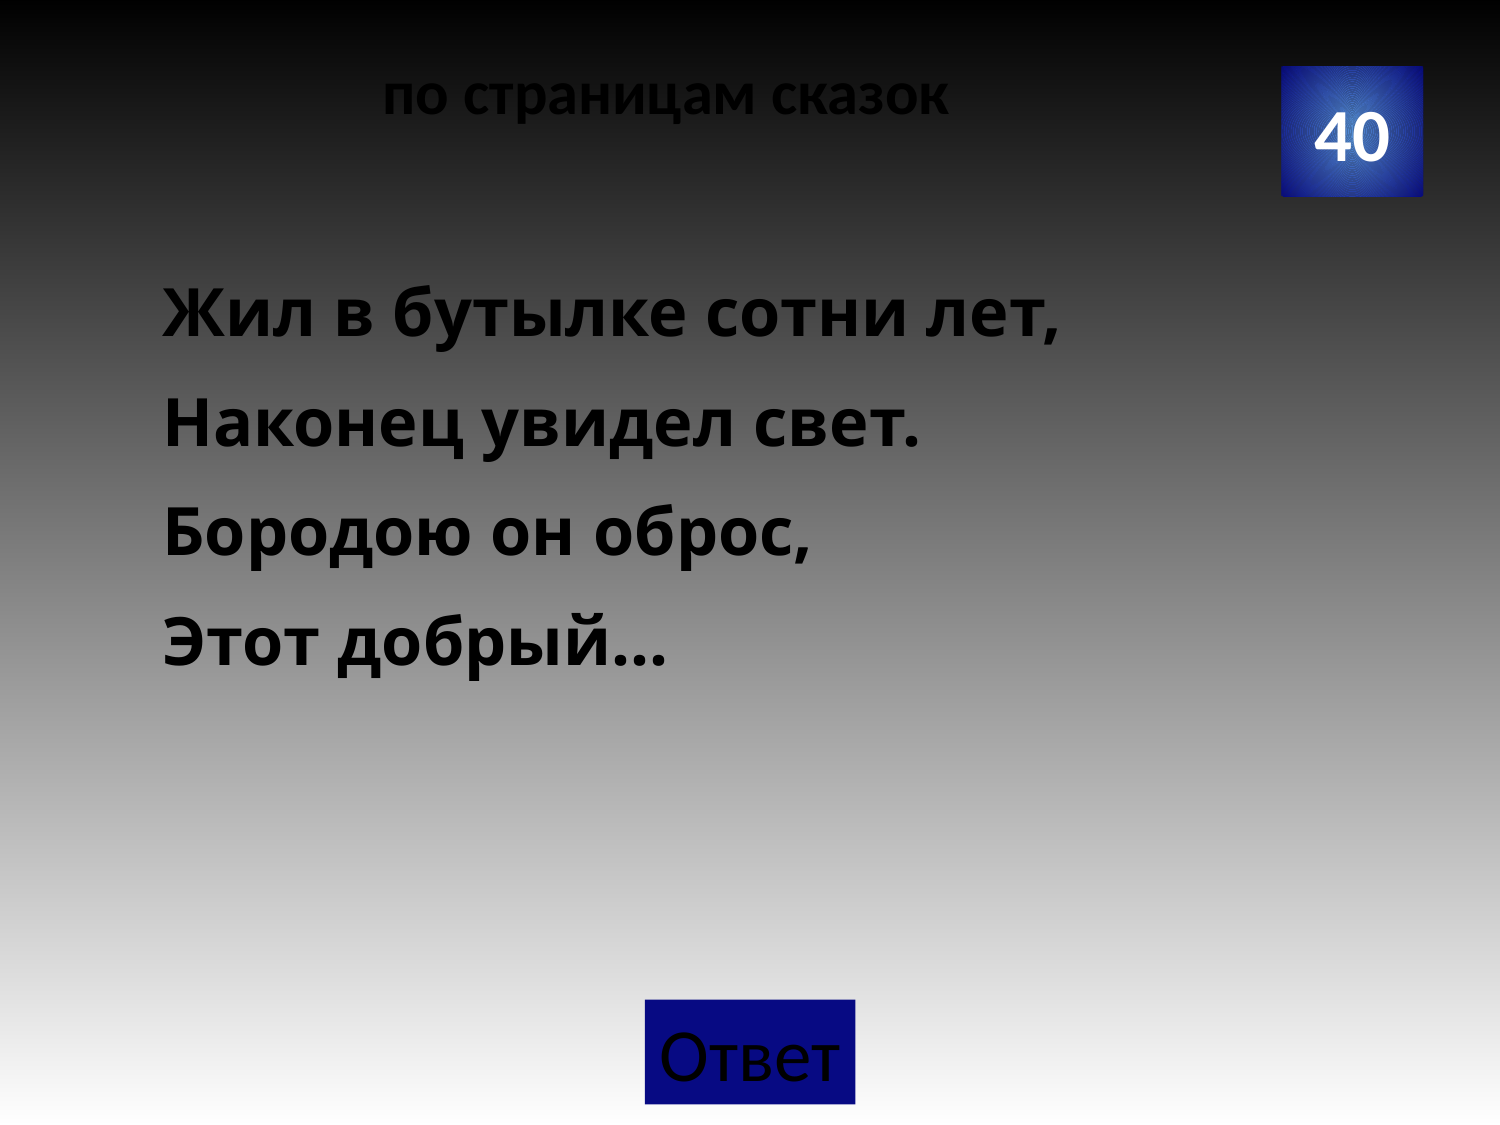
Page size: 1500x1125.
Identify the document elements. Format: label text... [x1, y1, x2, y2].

title по страницам сказок [75, 45, 1258, 233]
list Жил в бутылке сотни лет, Наконец увидел свет. Бородою он оброс, Этот добрый... [147, 262, 1425, 1000]
text_box 40 [1281, 66, 1424, 197]
